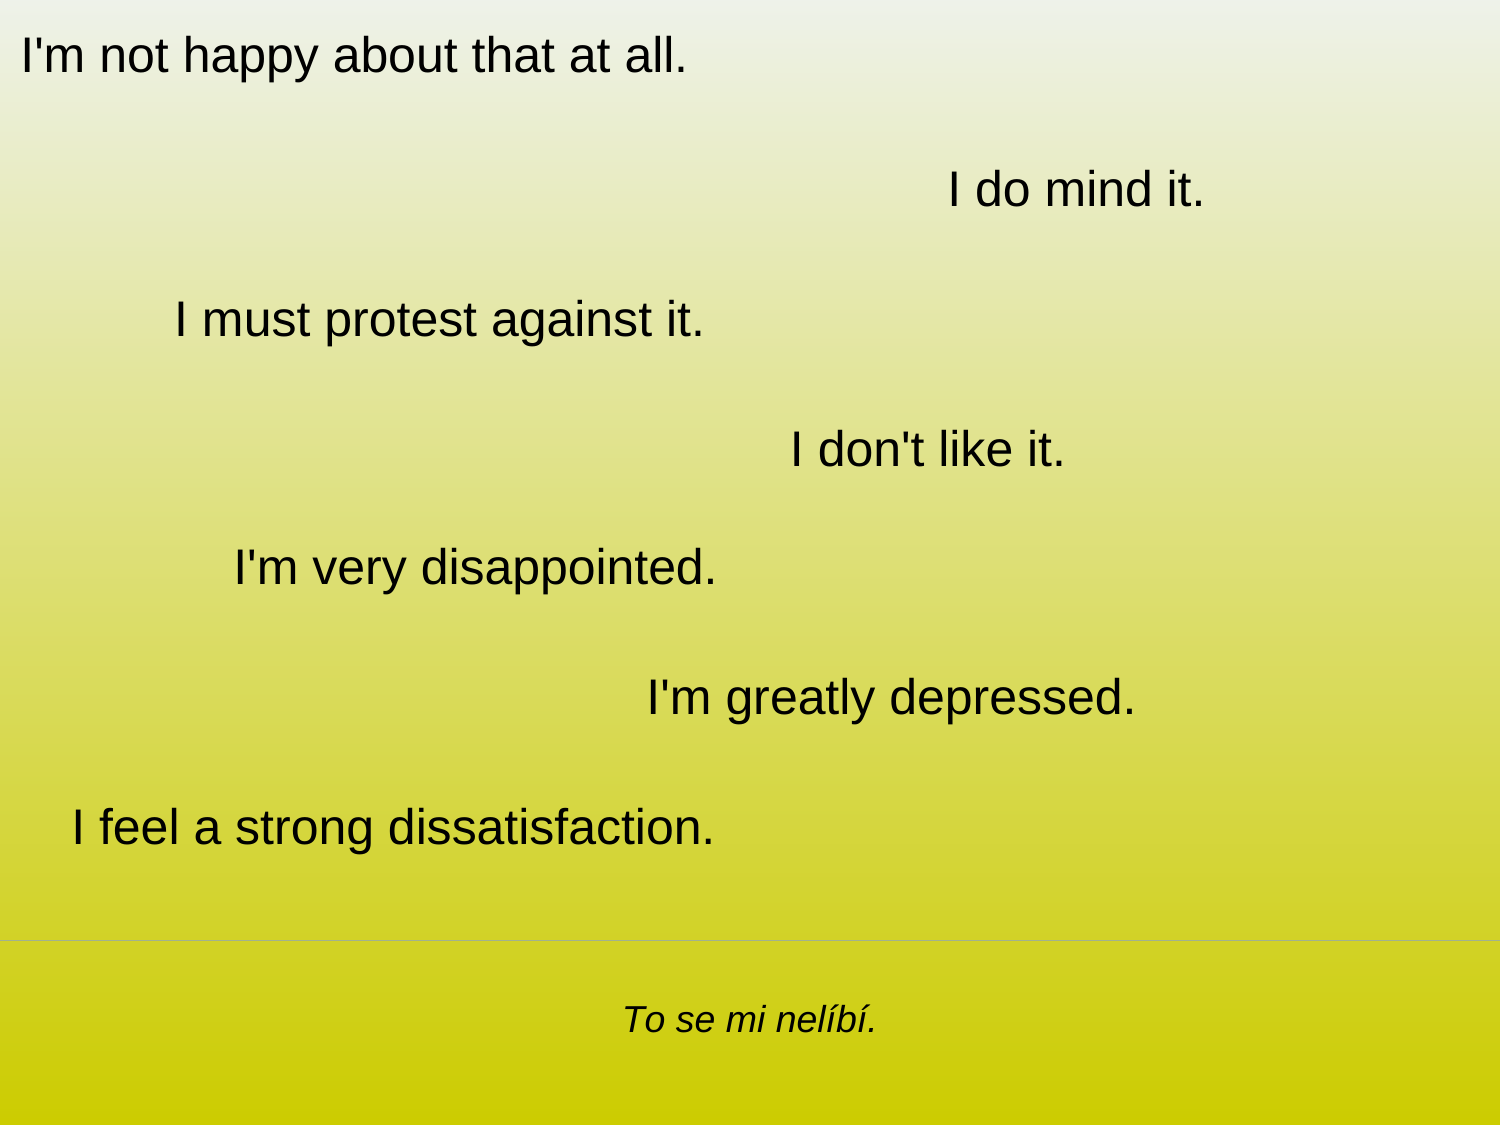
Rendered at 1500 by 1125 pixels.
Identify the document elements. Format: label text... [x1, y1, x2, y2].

text_box I don't like it. [775, 408, 1082, 485]
text_box I'm very disappointed. [218, 527, 963, 603]
text_box I'm greatly depressed. [631, 656, 1176, 733]
text_box I'm not happy about that at all. [5, 14, 727, 90]
text_box I feel a strong dissatisfaction. [56, 786, 732, 863]
text_box To se mi nelíbí. [607, 987, 893, 1049]
text_box I do mind it. [932, 148, 1222, 225]
text_box I must protest against it. [159, 278, 762, 355]
